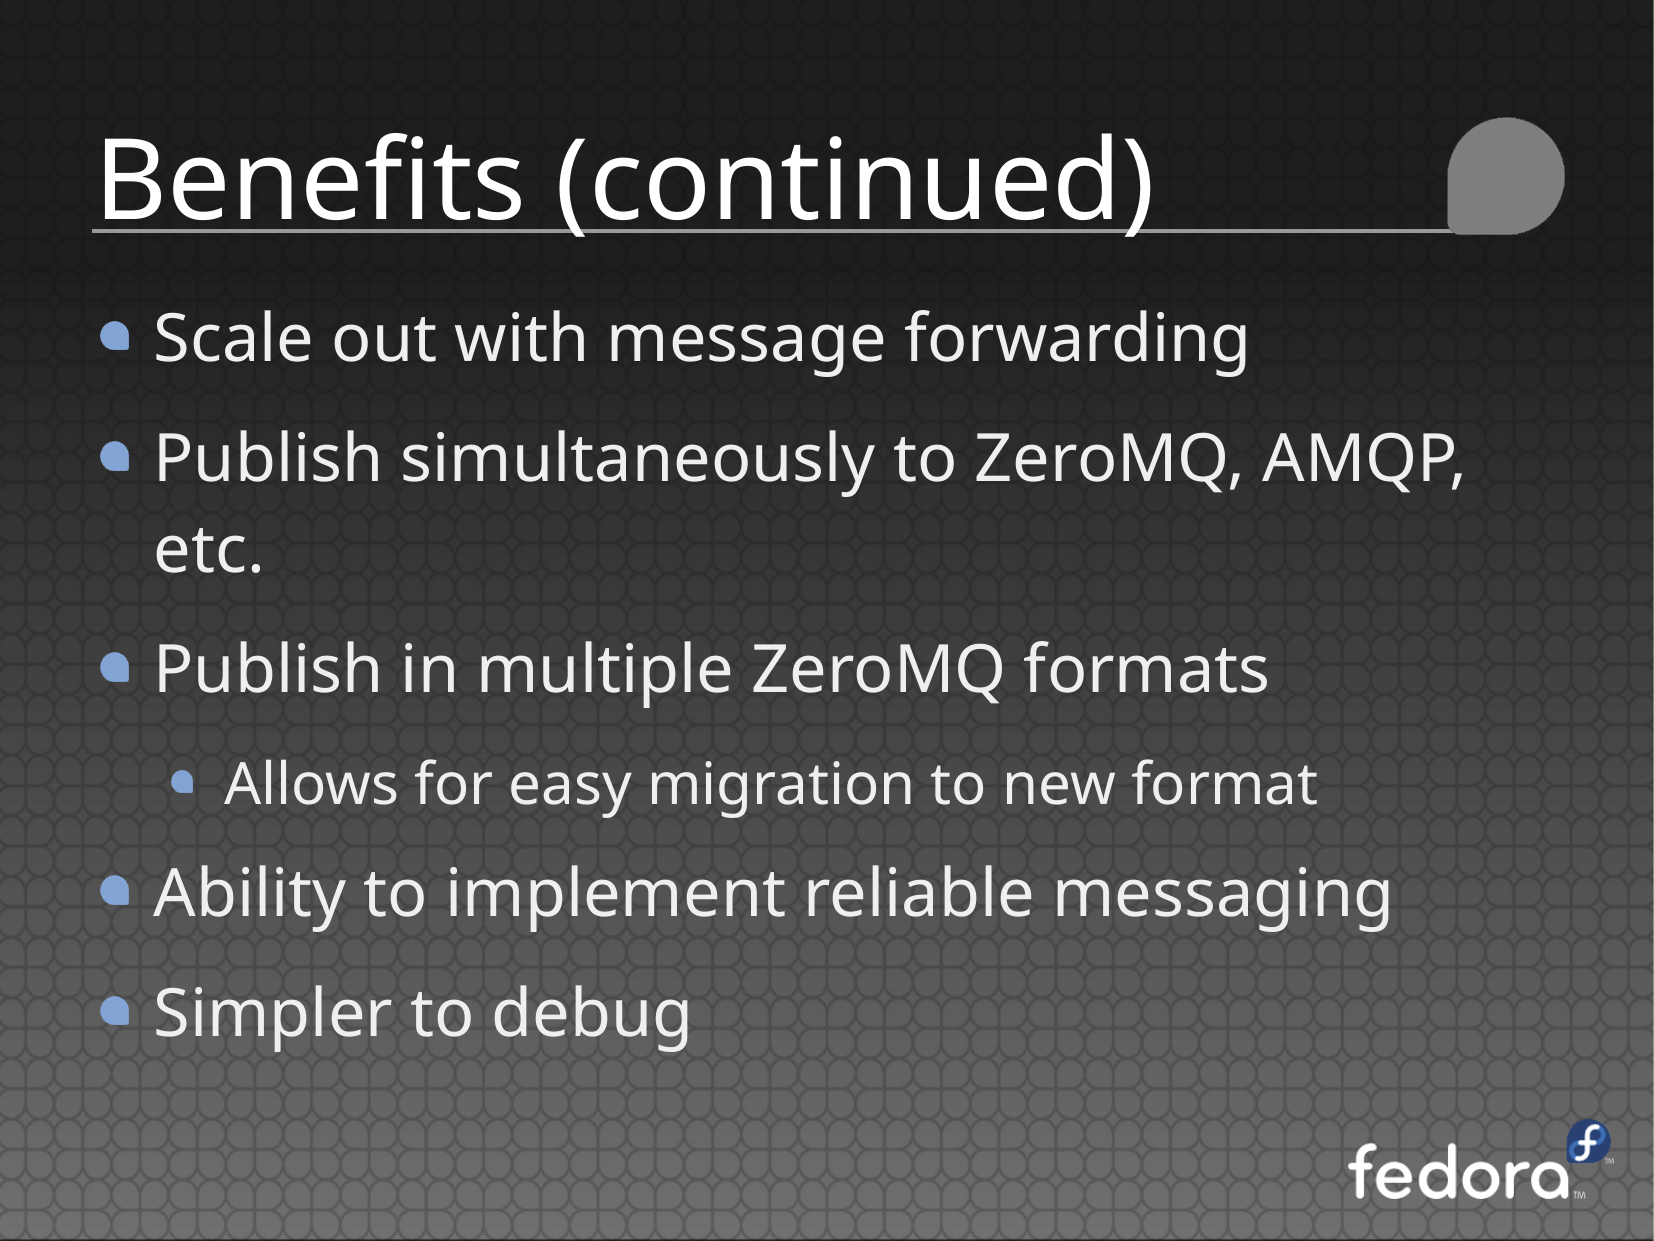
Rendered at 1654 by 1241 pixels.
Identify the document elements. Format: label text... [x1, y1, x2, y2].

list Scale out with message forwarding Publish simultaneously to ZeroMQ, AMQP, etc. Publish in multiple ZeroMQ formats Allows for easy migration to new format Ability to implement reliable messaging Simpler to debug [82, 290, 1571, 1094]
picture [0, 0, 1654, 1241]
title Benefits (continued) [94, 100, 1426, 251]
